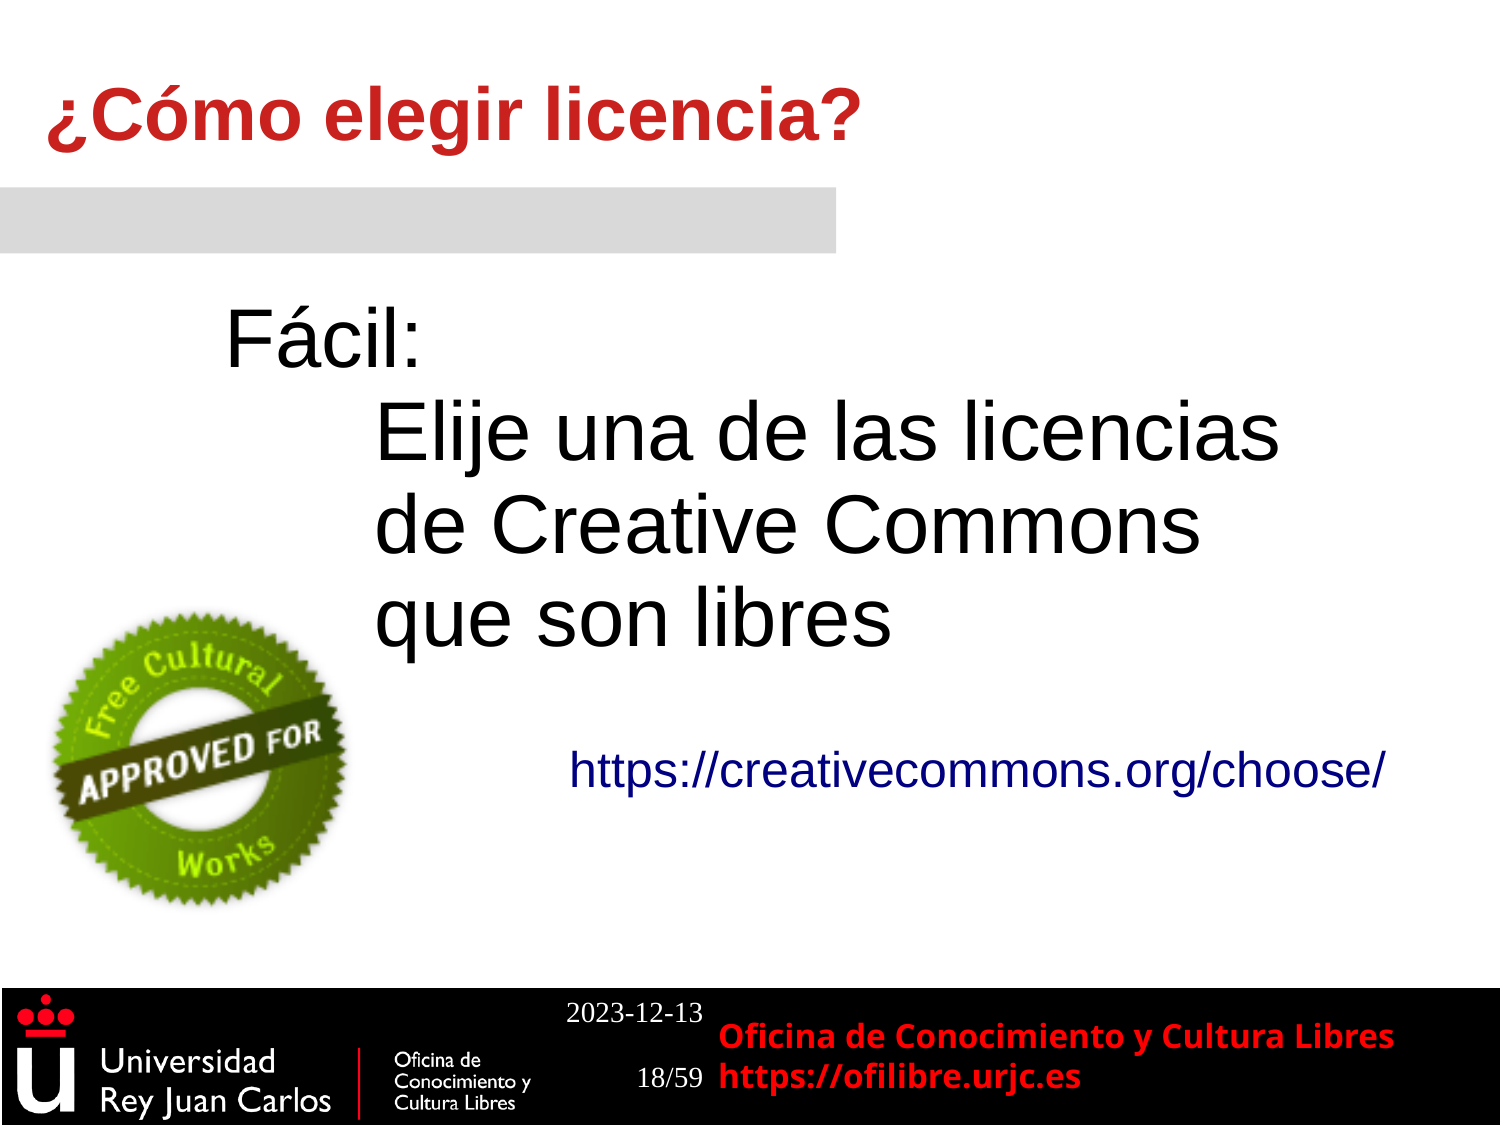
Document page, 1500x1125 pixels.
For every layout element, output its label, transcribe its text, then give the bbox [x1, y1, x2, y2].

picture [45, 605, 355, 916]
text_box ¿Cómo elegir licencia? [30, 64, 1306, 248]
text_box Fácil: Elije una de las licencias de Creative Commons que son libres [210, 285, 1442, 672]
picture [17, 994, 531, 1120]
title [75, 7, 1425, 196]
text_box https://creativecommons.org/choose/ [555, 735, 1456, 848]
